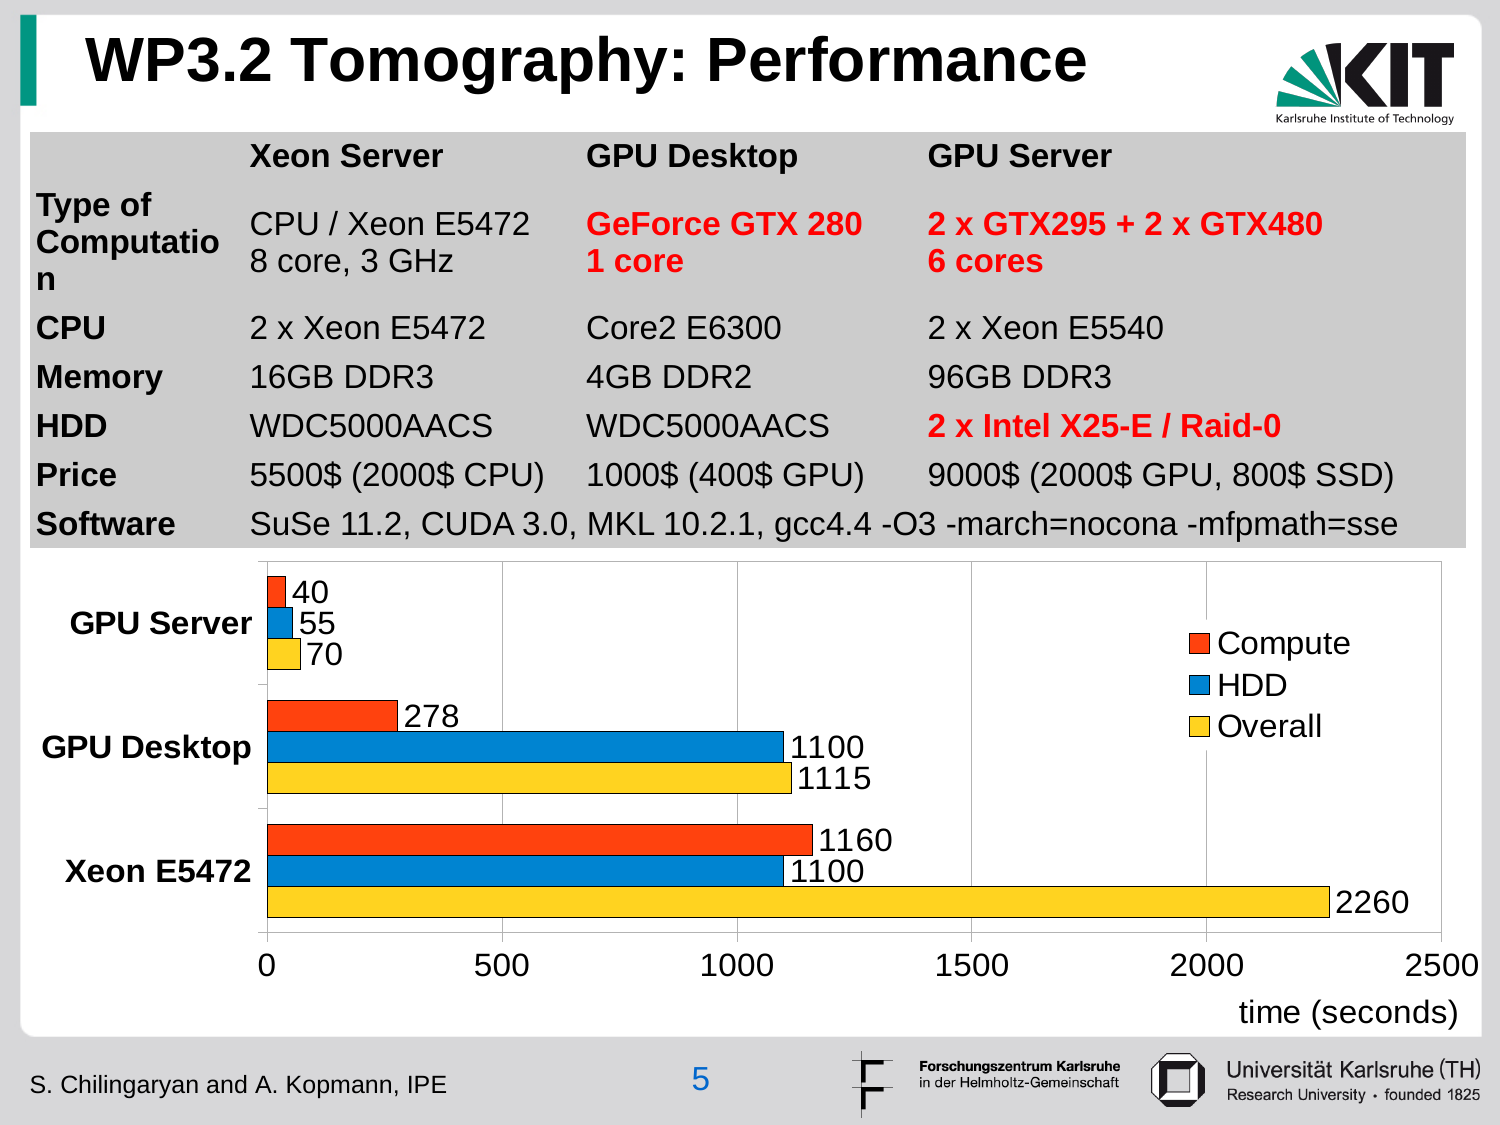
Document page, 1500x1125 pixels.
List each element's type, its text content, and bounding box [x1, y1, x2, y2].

table_cell 2 x Xeon E5540 [922, 304, 1466, 353]
table_cell 4GB DDR2 [580, 353, 922, 402]
table_cell GeForce GTX 280 1 core [580, 181, 922, 304]
chart [41, 561, 1480, 1040]
table_cell 9000$ (2000$ GPU, 800$ SSD) [922, 450, 1466, 499]
table_cell 5500$ (2000$ CPU) [244, 450, 580, 499]
table_cell 2 x Intel X25-E / Raid-0 [922, 402, 1466, 450]
table_header Xeon Server [244, 132, 580, 181]
table_header [30, 132, 244, 181]
picture [0, 0, 1500, 1125]
table_cell SuSe 11.2, CUDA 3.0, MKL 10.2.1, gcc4.4 -O3 -march=nocona -mfpmath=sse [244, 499, 1466, 548]
table_header GPU Desktop [580, 132, 922, 181]
table_cell WDC5000AACS [244, 402, 580, 450]
table_cell Type of Computation [30, 181, 244, 304]
table_cell 2 x Xeon E5472 [244, 304, 580, 353]
title WP3.2 Tomography: Performance [85, 0, 1141, 125]
table_cell Core2 E6300 [580, 304, 922, 353]
table_header GPU Server [922, 132, 1466, 181]
table_cell Memory [30, 353, 244, 402]
table_cell 2 x GTX295 + 2 x GTX480 6 cores [922, 181, 1466, 304]
table_cell 16GB DDR3 [244, 353, 580, 402]
table_cell CPU [30, 304, 244, 353]
table_cell HDD [30, 402, 244, 450]
table_cell WDC5000AACS [580, 402, 922, 450]
table_cell CPU / Xeon E5472 8 core, 3 GHz [244, 181, 580, 304]
table_cell 1000$ (400$ GPU) [580, 450, 922, 499]
table_cell Price [30, 450, 244, 499]
table_cell 96GB DDR3 [922, 353, 1466, 402]
table_cell Software [30, 499, 244, 548]
